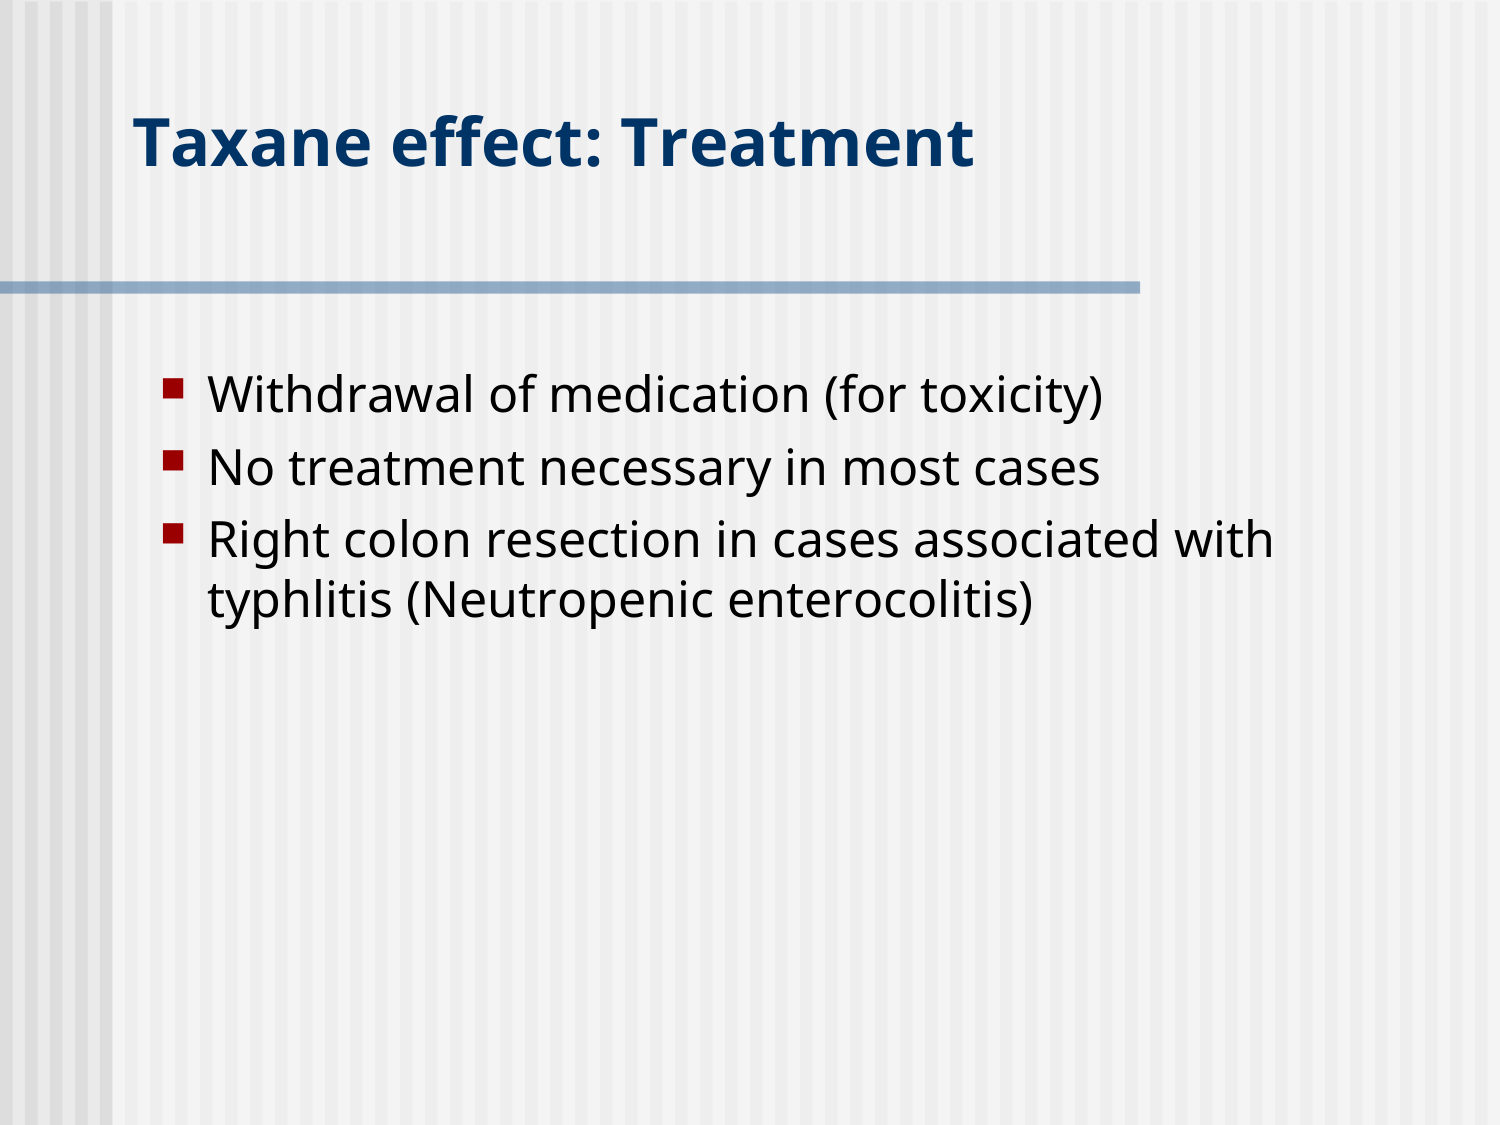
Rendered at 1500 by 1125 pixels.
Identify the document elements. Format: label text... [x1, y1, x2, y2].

title Taxane effect: Treatment [117, 91, 1457, 188]
list Withdrawal of medication (for toxicity) No treatment necessary in most cases Right colon resection in cases associated with typhlitis (Neutropenic enterocolitis) [70, 355, 1401, 1043]
